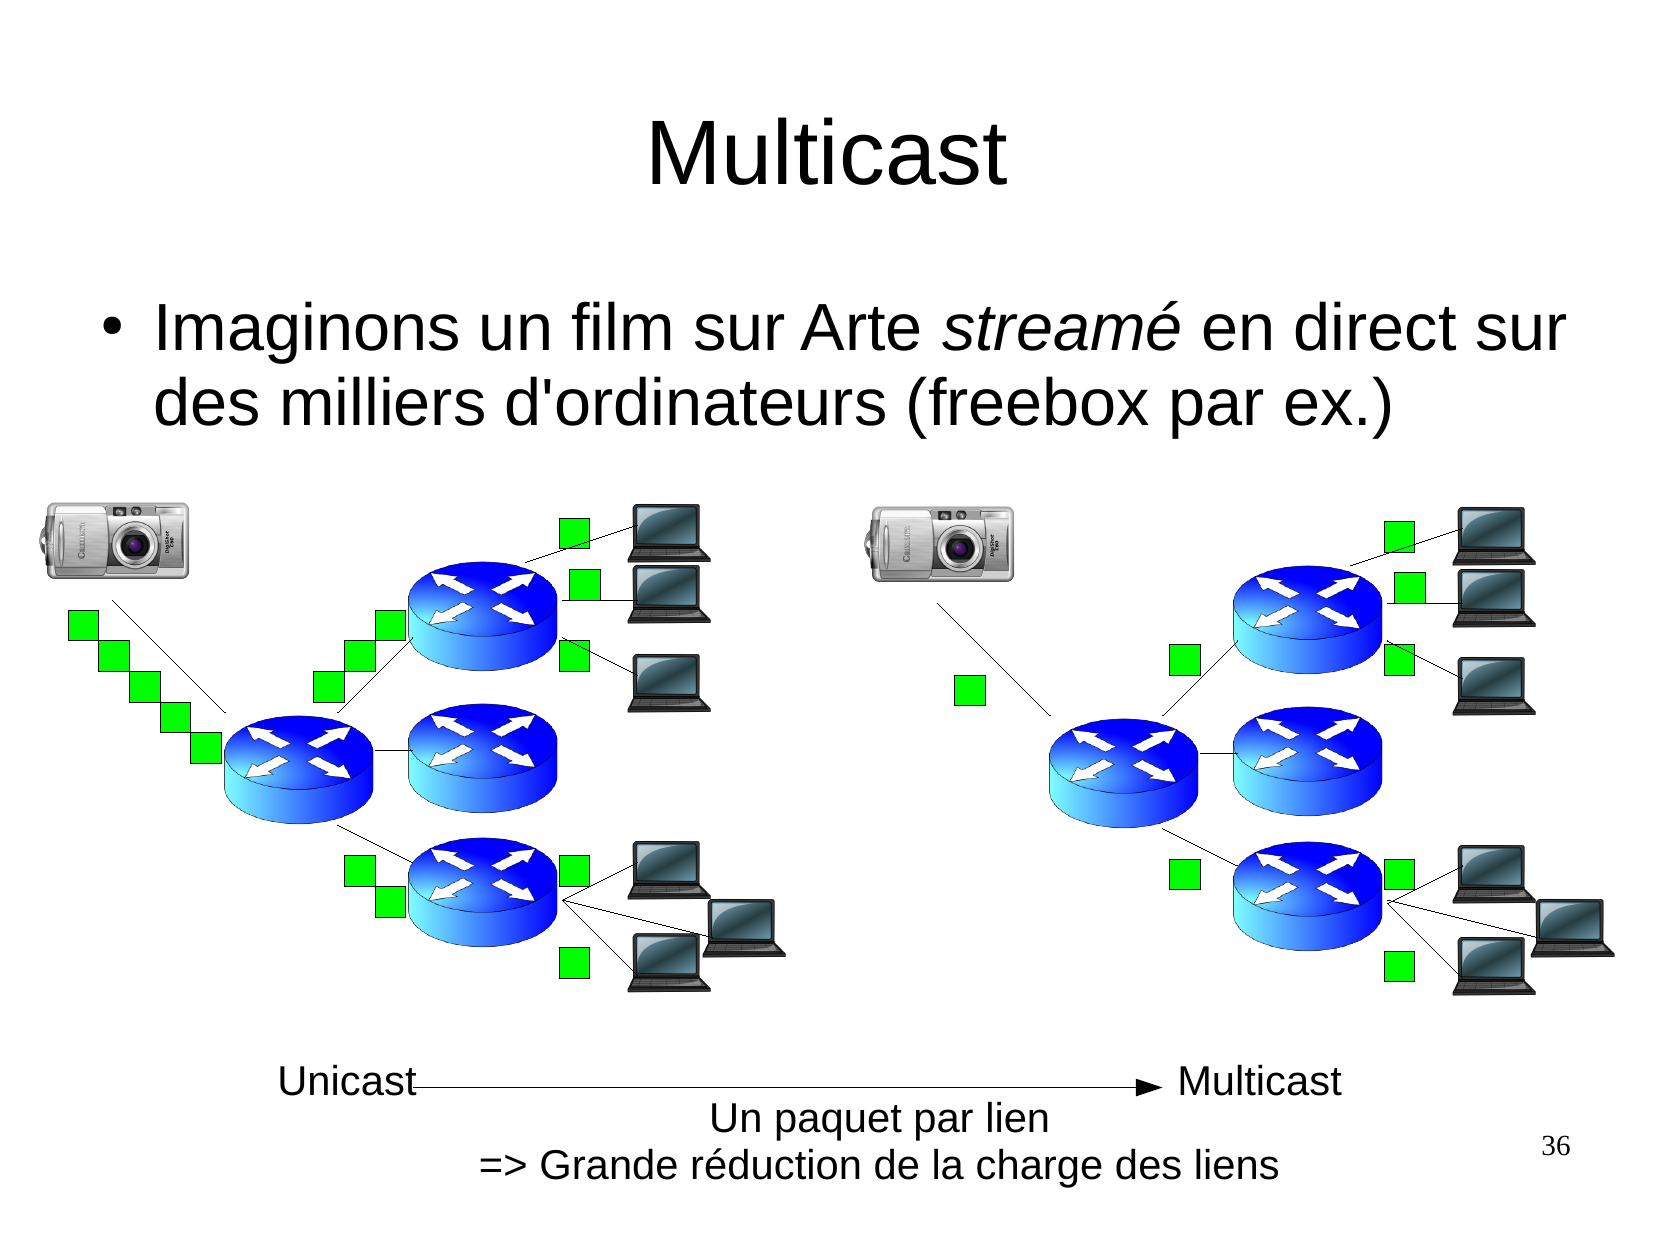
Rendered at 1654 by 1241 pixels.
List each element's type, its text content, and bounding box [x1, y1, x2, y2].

text_box [1394, 572, 1426, 603]
text_box [68, 610, 222, 764]
text_box [1169, 859, 1201, 890]
text_box Un paquet par lien => Grande réduction de la charge des liens [464, 1087, 1296, 1207]
picture [405, 560, 560, 672]
text_box [559, 518, 590, 549]
picture [1445, 828, 1617, 1013]
text_box [559, 947, 590, 979]
picture [620, 487, 713, 730]
picture [405, 702, 560, 814]
text_box [954, 675, 986, 706]
text_box [344, 855, 406, 918]
list Imaginons un film sur Arte streamé en direct sur des milliers d'ordinateurs (freebox par ex.) [82, 290, 1571, 1109]
text_box Unicast [262, 1050, 432, 1117]
picture [1445, 490, 1538, 733]
picture [620, 824, 788, 1010]
picture [37, 501, 191, 580]
picture [1230, 564, 1385, 676]
text_box [1169, 644, 1201, 676]
title Multicast [82, 49, 1571, 257]
text_box [313, 610, 406, 703]
picture [862, 505, 1016, 583]
text_box [559, 855, 590, 887]
text_box [1384, 951, 1415, 982]
text_box [1384, 521, 1415, 553]
text_box [559, 640, 590, 672]
picture [221, 714, 376, 826]
picture [1230, 840, 1385, 952]
text_box [1384, 859, 1415, 890]
text_box [1384, 644, 1415, 676]
picture [1046, 717, 1201, 829]
text_box [569, 569, 601, 600]
text_box Multicast [1162, 1050, 1357, 1117]
picture [405, 836, 560, 948]
picture [1230, 705, 1385, 817]
